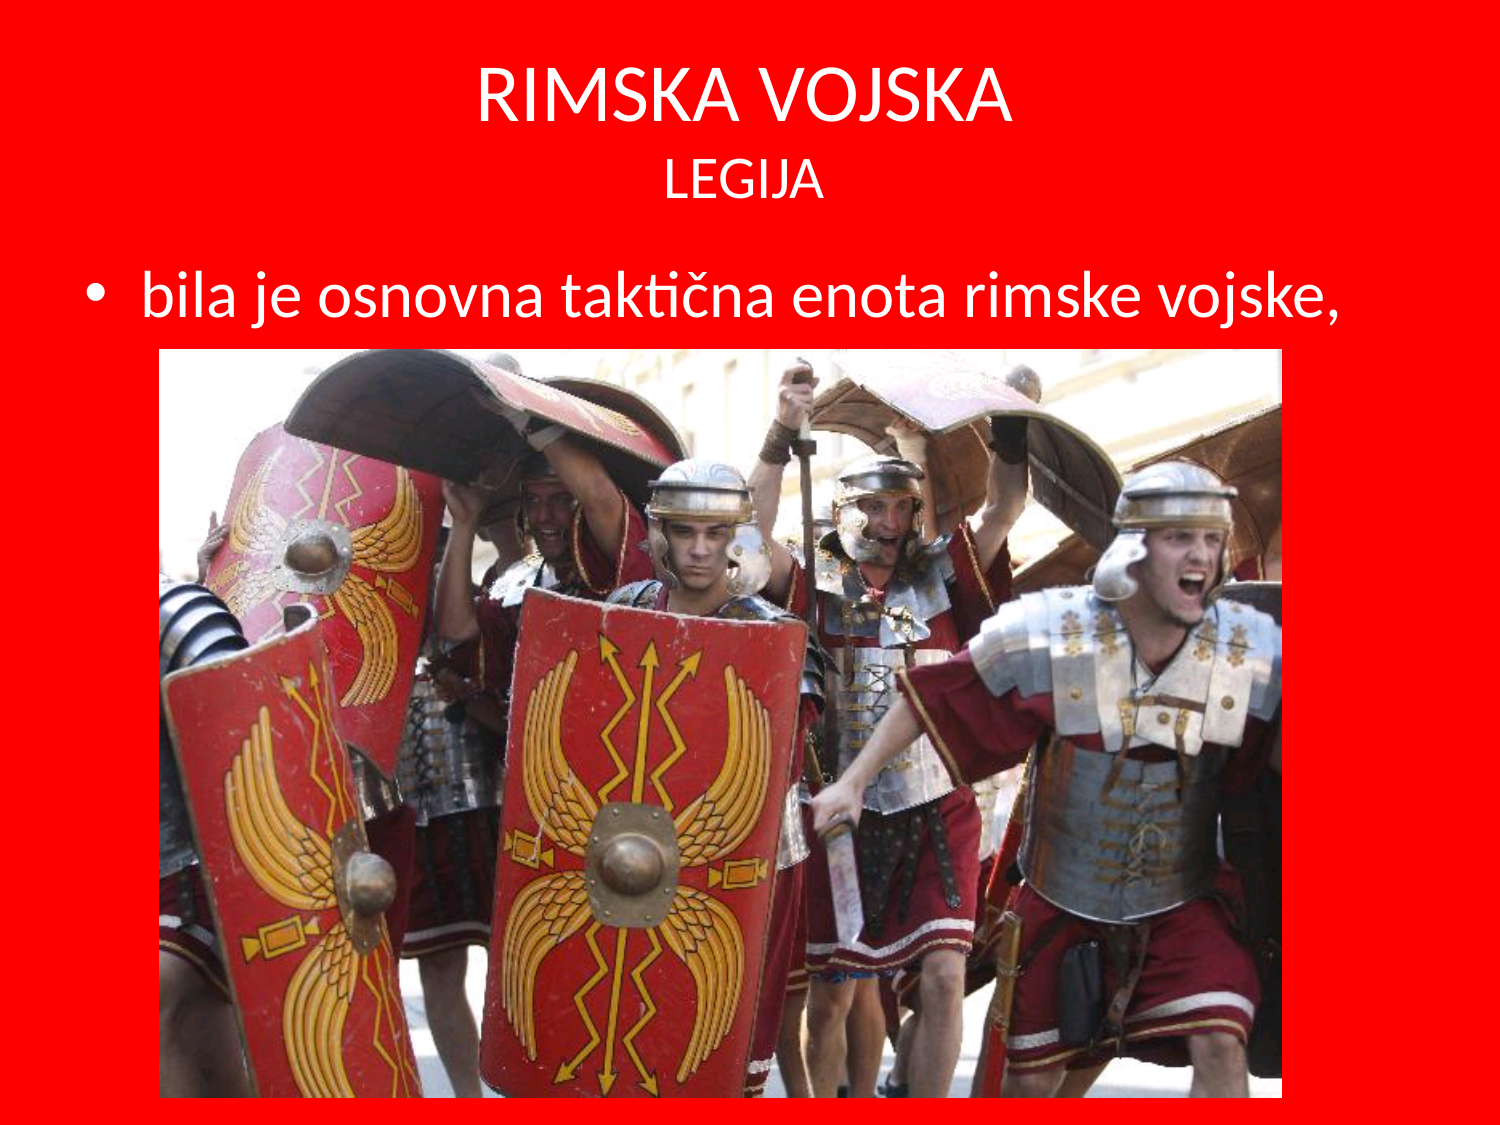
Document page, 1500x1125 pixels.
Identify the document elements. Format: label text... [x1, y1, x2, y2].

title RIMSKA VOJSKA LEGIJA [69, 31, 1420, 219]
picture [159, 349, 1282, 1098]
list bila je osnovna taktična enota rimske vojske, [69, 243, 1420, 986]
